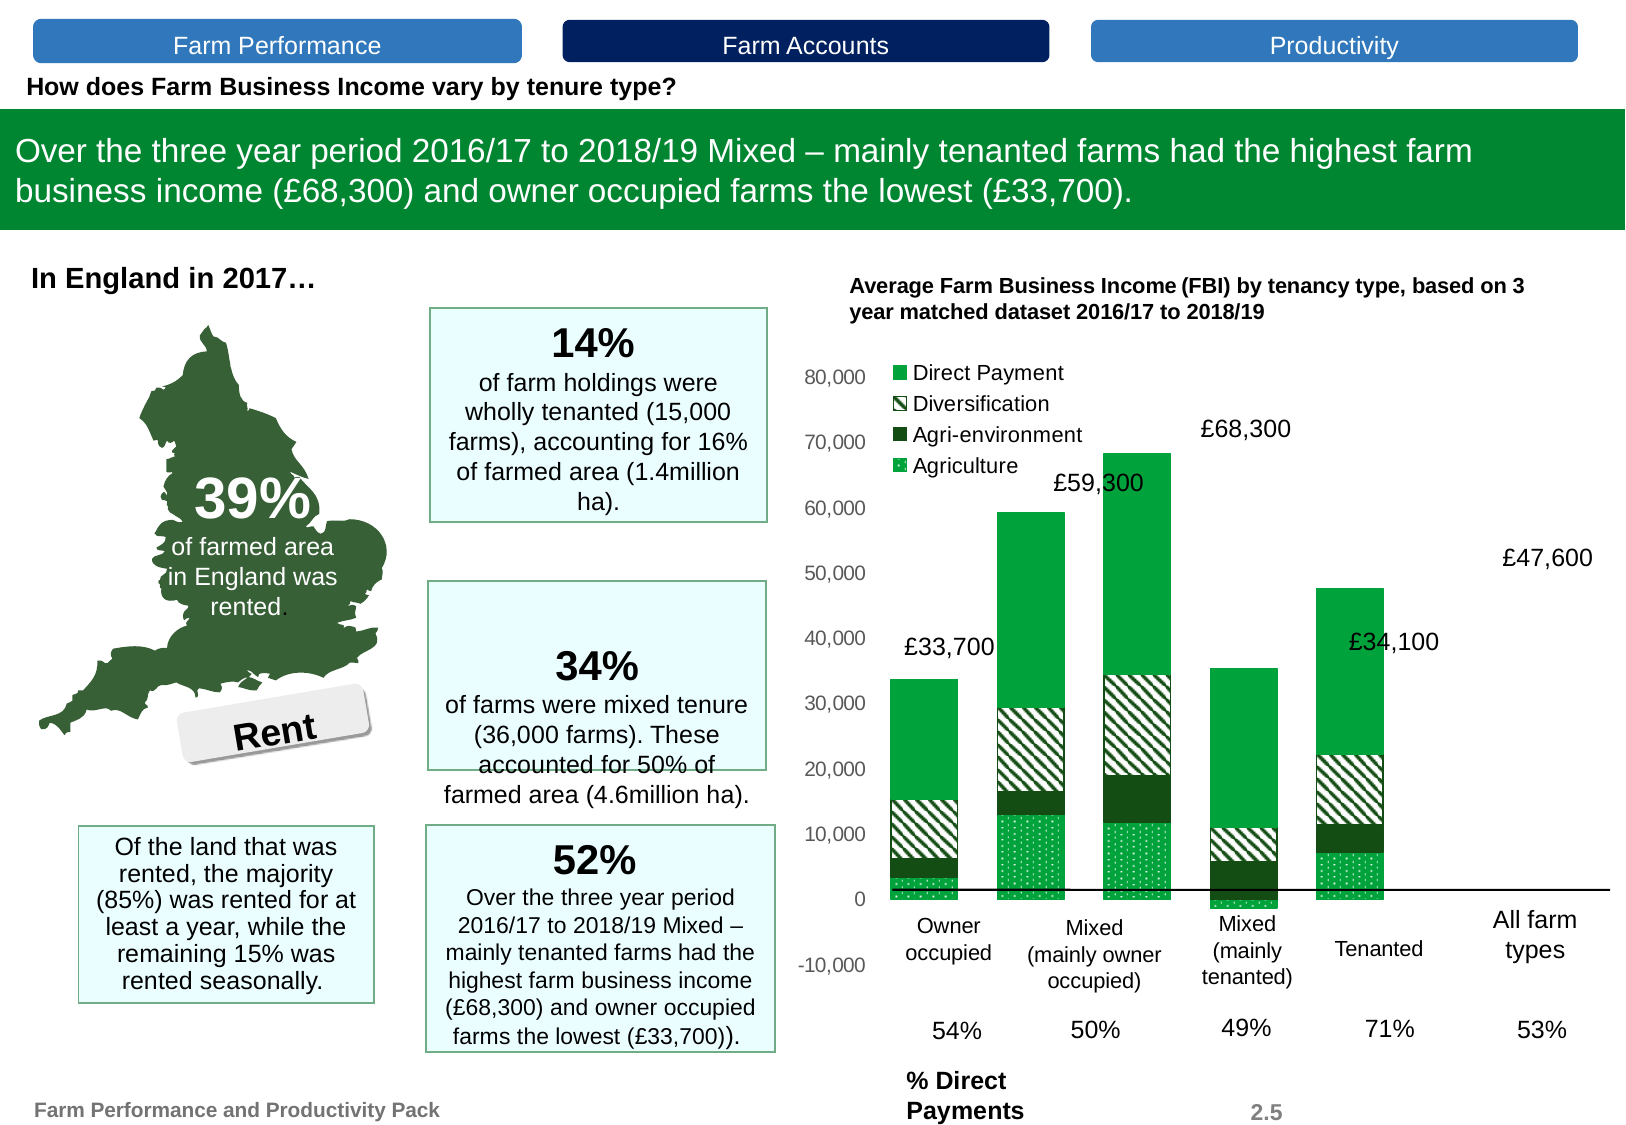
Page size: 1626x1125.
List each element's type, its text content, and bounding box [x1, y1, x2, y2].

text_box £59,300 [1038, 458, 1178, 505]
text_box Rent [176, 683, 369, 762]
text_box All farm types [1493, 903, 1578, 963]
text_box £33,700 [889, 623, 1029, 669]
text_box Over the three year period 2016/17 to 2018/19 Mixed – mainly tenanted farms had the highest farm business income (£68,300) and owner occupied farms the lowest (£33,700). [0, 109, 1625, 230]
text_box Farm Performance and Productivity Pack [34, 1097, 440, 1122]
text_box £34,100 [1333, 617, 1474, 663]
picture [39, 324, 588, 736]
text_box 52% Over the three year period 2016/17 to 2018/19 Mixed – mainly tenanted farms had the highest farm business income (£68,300) and owner occupied farms the lowest (£33,700)). [425, 825, 776, 1052]
text_box Mixed (mainly owner occupied) [1003, 914, 1186, 993]
text_box 39% of farmed area in England was rented. [150, 453, 356, 658]
text_box £68,300 [1185, 404, 1326, 451]
text_box 53% [1502, 1006, 1625, 1052]
text_box 71% [1349, 1005, 1573, 1051]
text_box How does Farm Business Income vary by tenure type? [11, 46, 1413, 109]
text_box Of the land that was rented, the majority (85%) was rented for at least a year, while the remaining 15% was rented seasonally. [79, 826, 374, 1003]
chart [780, 352, 1625, 990]
text_box 2.5 [1235, 1081, 1602, 1125]
text_box Productivity [1091, 19, 1578, 63]
text_box Mixed (mainly tenanted) [1179, 910, 1316, 989]
text_box 49% [1206, 1004, 1429, 1050]
text_box £47,600 [1487, 533, 1617, 580]
text_box Farm Accounts [562, 19, 1050, 63]
text_box 34% of farms were mixed tenure (36,000 farms). These accounted for 50% of farmed area (4.6million ha). [428, 580, 767, 770]
text_box 50% [1055, 1006, 1279, 1052]
text_box % Direct Payments [906, 1065, 1069, 1125]
text_box 54% [917, 1006, 1140, 1053]
text_box Average Farm Business Income (FBI) by tenancy type, based on 3 year matched dataset 2016/17 to 2018/19 [849, 271, 1558, 324]
text_box Tenanted [1335, 934, 1424, 961]
text_box Farm Performance [34, 19, 521, 63]
text_box Owner occupied [899, 912, 999, 964]
text_box In England in 2017… [16, 252, 651, 302]
text_box 14% of farm holdings were wholly tenanted (15,000 farms), accounting for 16% of farmed area (1.4million ha). [430, 308, 768, 523]
